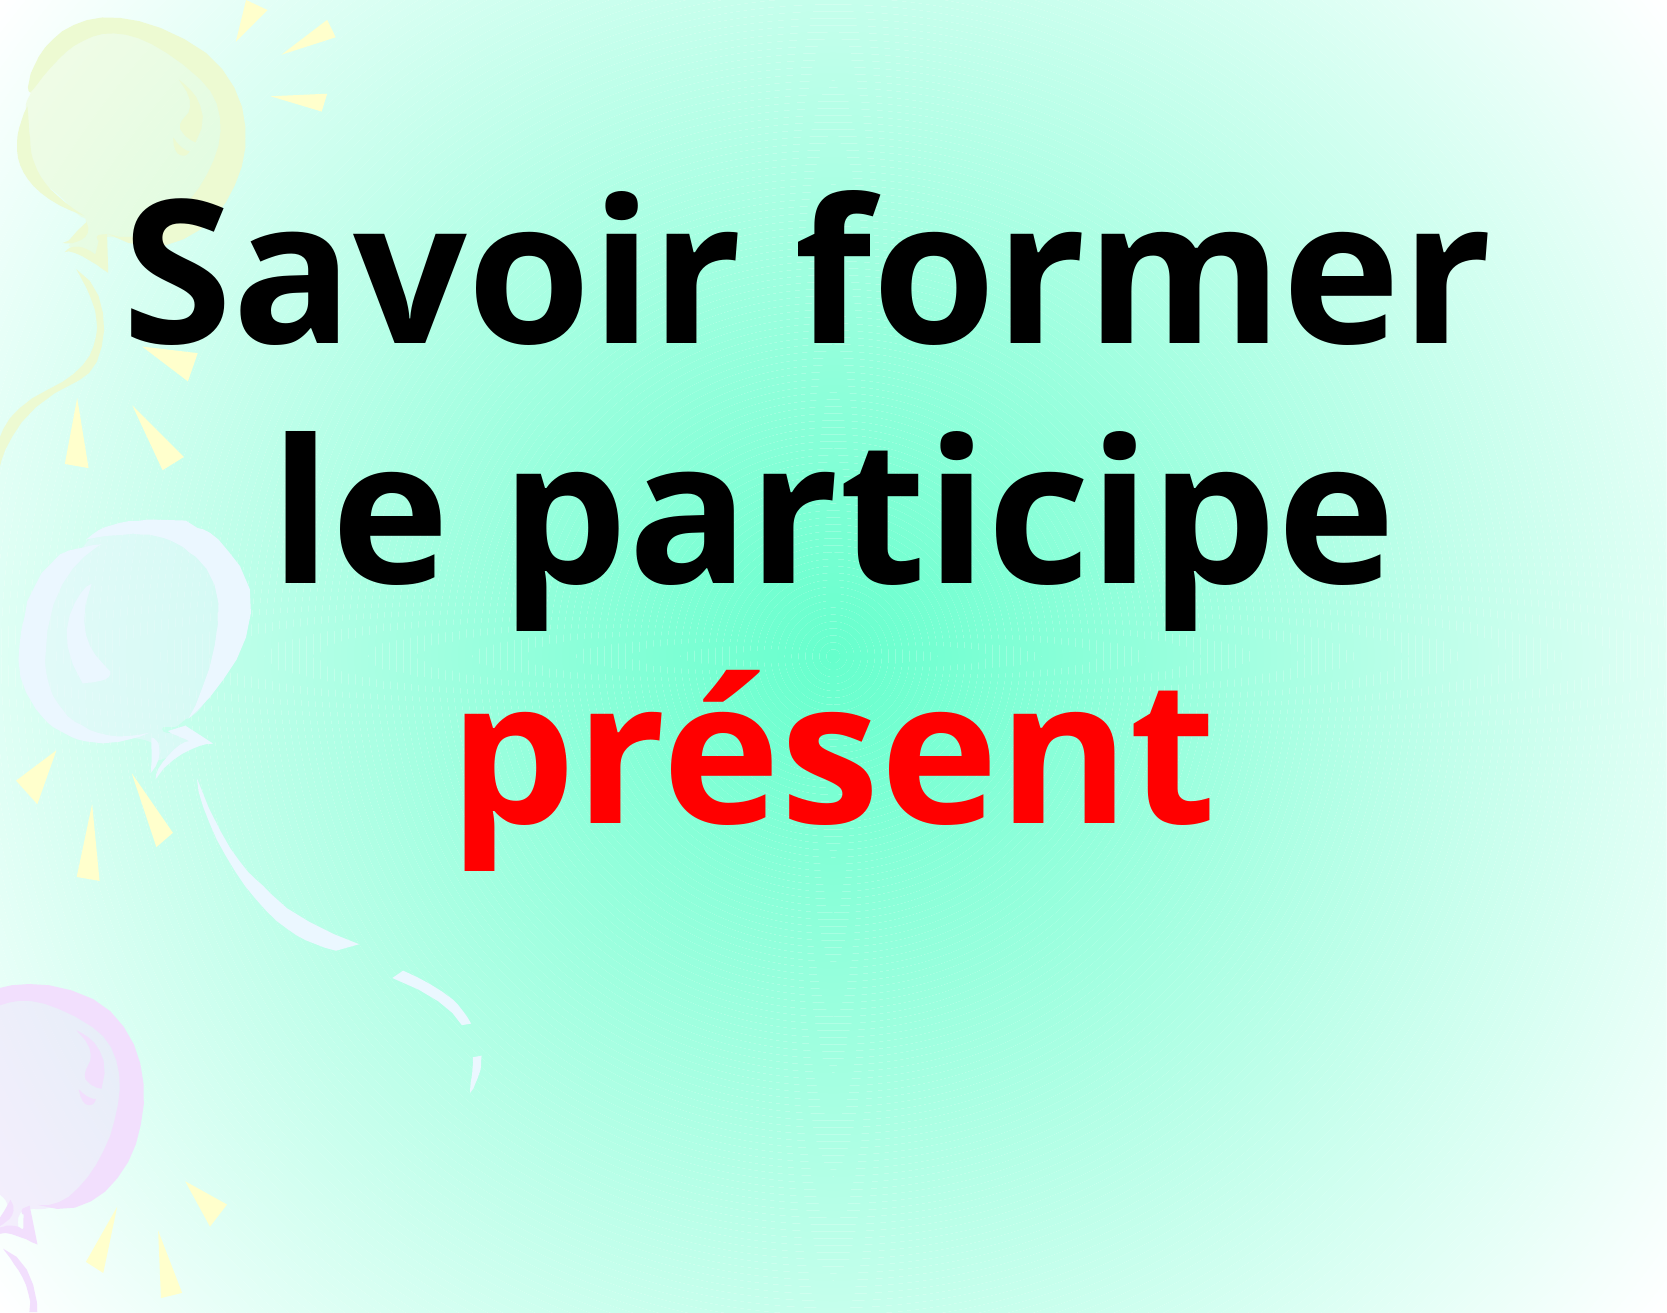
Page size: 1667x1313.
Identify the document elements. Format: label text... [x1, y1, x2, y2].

text_box Savoir former le participe présent [0, 136, 1667, 872]
